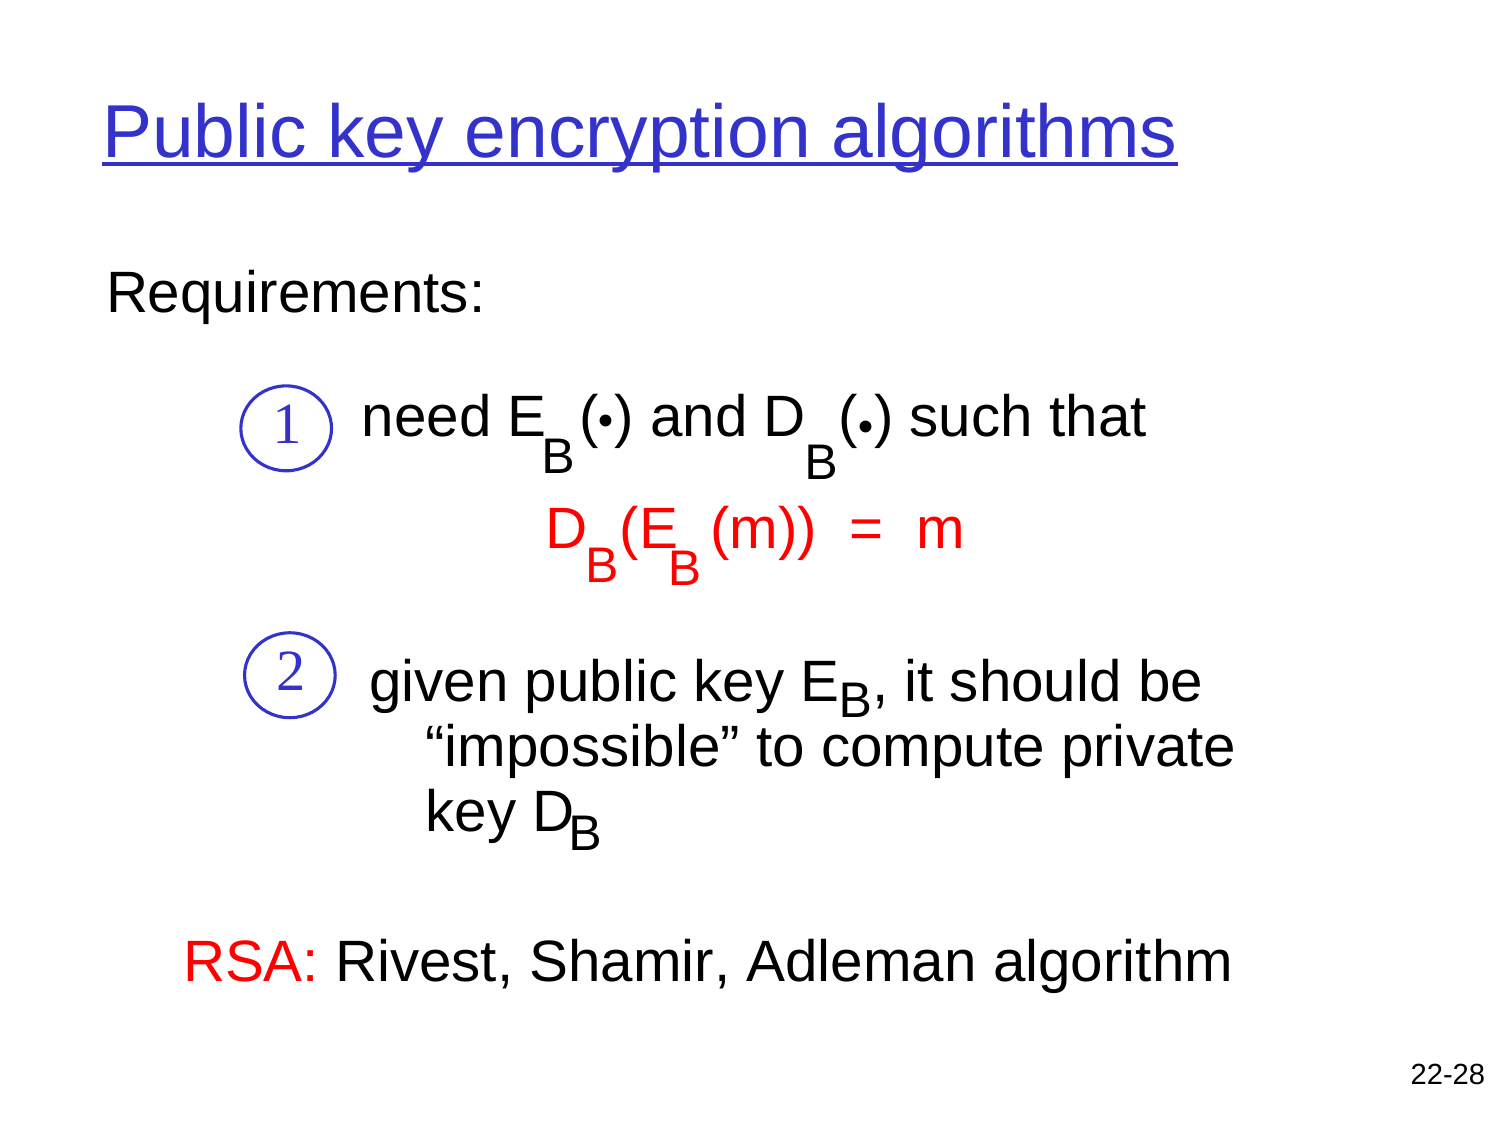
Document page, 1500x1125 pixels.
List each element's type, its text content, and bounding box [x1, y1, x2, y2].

text_box [244, 642, 261, 708]
text_box [265, 711, 315, 718]
text_box [321, 644, 336, 707]
text_box given public key E , it should be “impossible” to compute private key D [354, 641, 1271, 736]
text_box [317, 397, 332, 460]
text_box B [526, 420, 590, 492]
text_box B [819, 665, 891, 737]
list need E ( ) and D ( ) such that [347, 376, 579, 479]
text_box 2 [261, 630, 321, 711]
text_box [240, 395, 257, 461]
list need E ( ) and D ( ) such that [853, 376, 1269, 479]
text_box D (E (m)) = m [530, 488, 997, 569]
text_box D (E (m)) = m [555, 512, 579, 544]
list need E ( ) and D ( ) such that [590, 376, 839, 479]
title Public key encryption algorithms [87, 37, 1363, 225]
text_box [261, 464, 311, 471]
text_box B [789, 427, 853, 488]
text_box B [653, 532, 717, 605]
text_box 1 [257, 383, 317, 464]
text_box B [570, 529, 634, 601]
text_box Requirements: [91, 251, 501, 333]
text_box . [839, 334, 894, 461]
text_box . [579, 328, 634, 455]
text_box B [553, 797, 617, 869]
text_box RSA: Rivest, Shamir, Adleman algorithm [168, 921, 1249, 1002]
